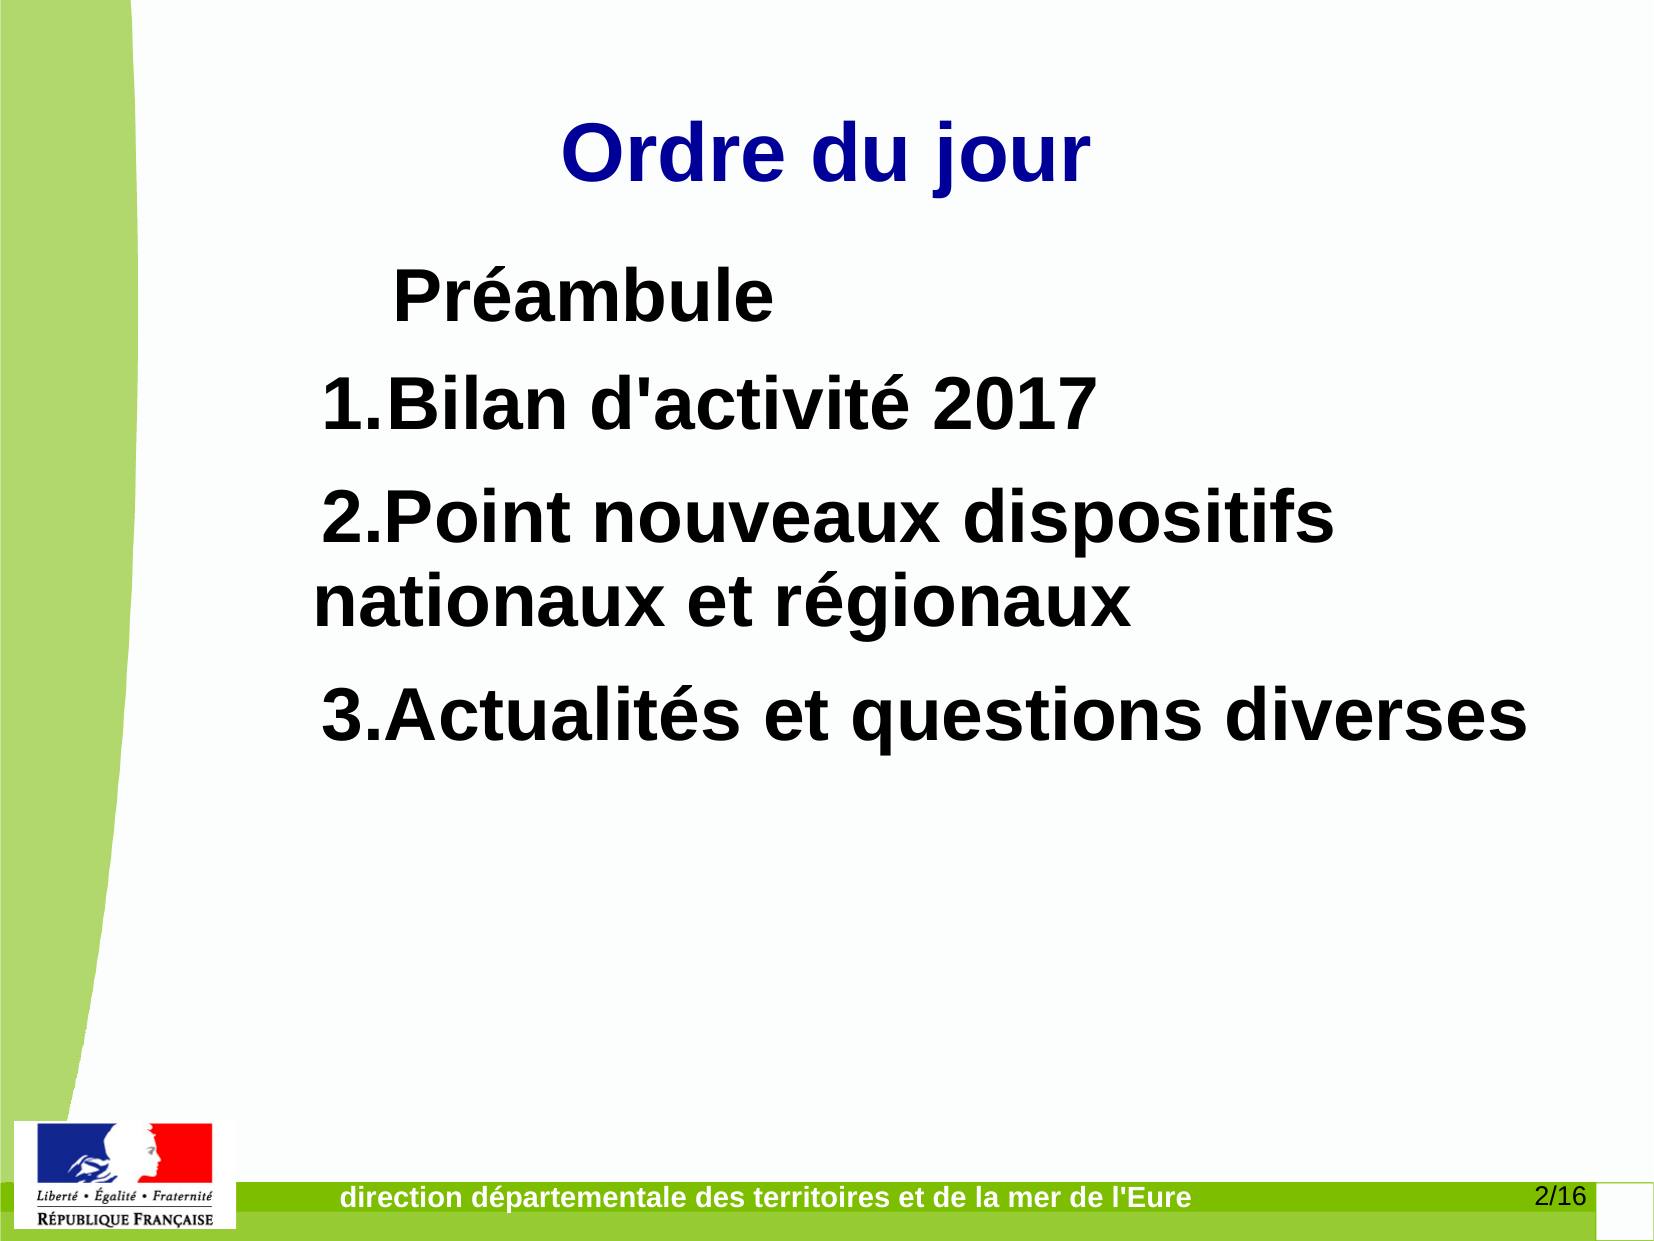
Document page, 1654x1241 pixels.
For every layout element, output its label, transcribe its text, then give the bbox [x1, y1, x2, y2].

title Ordre du jour [82, 49, 1571, 257]
list Préambule 1. Bilan d'activité 2017 2.Point nouveaux dispositifs nationaux et régionaux 3.Actualités et questions diverses [241, 109, 1595, 1004]
picture [0, 0, 1654, 1241]
